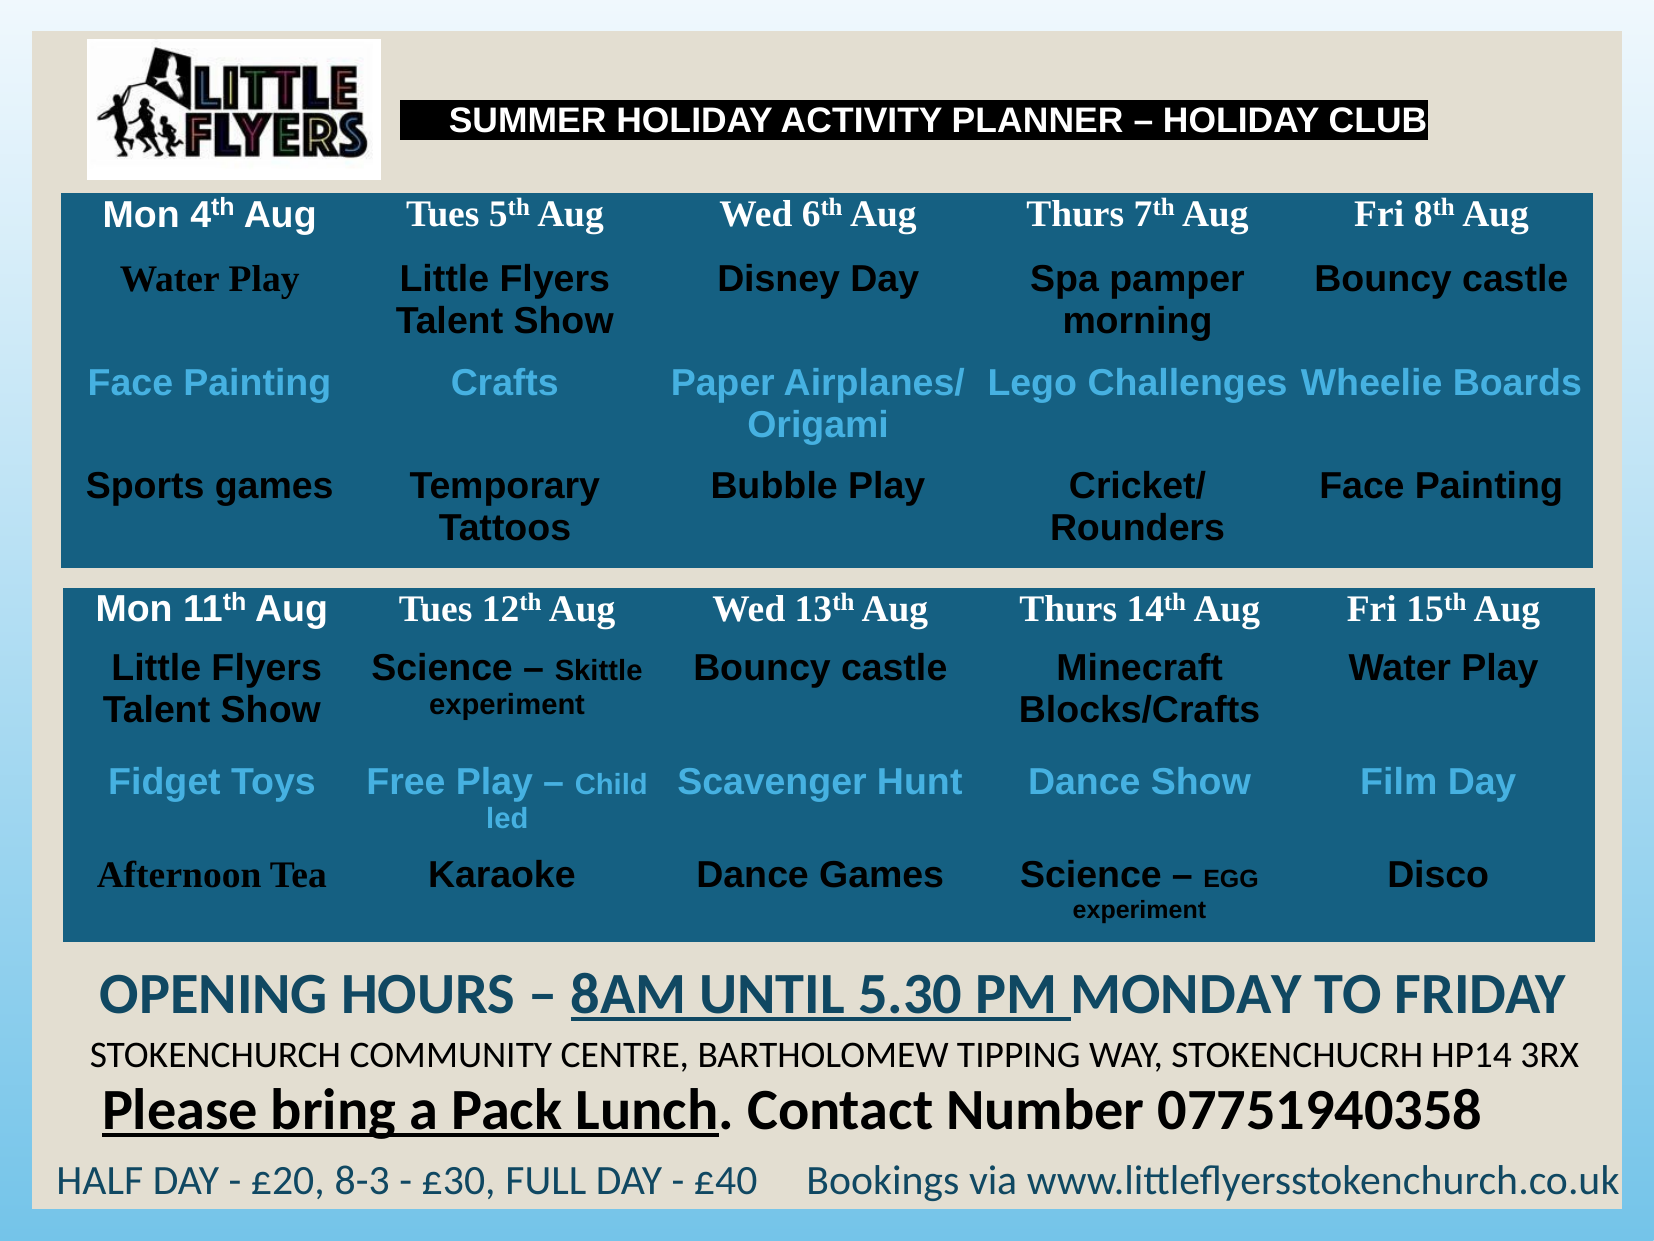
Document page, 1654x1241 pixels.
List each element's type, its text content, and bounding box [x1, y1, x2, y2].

table_cell Wheelie Boards [1290, 361, 1593, 465]
table_header Mon 4th Aug [61, 193, 359, 258]
table_cell Dance Show [987, 760, 1292, 854]
table_cell Little Flyers Talent Show [63, 647, 361, 760]
table_header Tues 5th Aug [359, 193, 651, 258]
table_cell Disney Day [651, 258, 985, 361]
table_cell Water Play [61, 258, 359, 361]
table_cell Scavenger Hunt [653, 760, 987, 854]
text_box OPENING HOURS – 8AM UNTIL 5.30 PM MONDAY TO FRIDAY [76, 947, 1591, 1022]
table_cell Water Play [1292, 647, 1595, 760]
table_cell Disco [1292, 854, 1595, 942]
table_cell Crafts [359, 361, 651, 465]
text_box HALF DAY - £20, 8-3 - £30, FULL DAY - £40 Bookings via www.littleflyersstokenchurch.co.uk [41, 1145, 1654, 1212]
table_cell Paper Airplanes/ Origami [651, 361, 985, 465]
table_cell Karaoke [361, 854, 653, 942]
table_cell Bouncy castle [1290, 258, 1593, 361]
table_cell Afternoon Tea [63, 854, 361, 942]
table_cell Bouncy castle [653, 647, 987, 760]
text_box STOKENCHURCH COMMUNITY CENTRE, BARTHOLOMEW TIPPING WAY, STOKENCHUCRH HP14 3RX [74, 1022, 1620, 1083]
table_header Thurs 7th Aug [985, 193, 1290, 258]
table_cell Science – Skittle experiment [361, 647, 653, 760]
table_cell Bubble Play [651, 465, 985, 568]
table_header Mon 11th Aug [63, 588, 361, 647]
table_cell Film Day [1292, 760, 1595, 854]
table_cell Face Painting [61, 361, 359, 465]
table_cell Minecraft Blocks/Crafts [987, 647, 1292, 760]
table_cell Face Painting [1290, 465, 1593, 568]
table_cell Science – EGG experiment [987, 854, 1292, 942]
table_header Fri 15th Aug [1292, 588, 1595, 647]
text_box Please bring a Pack Lunch. Contact Number 07751940358 [87, 1063, 1579, 1150]
picture [87, 39, 381, 181]
title SUMMER HOLIDAY ACTIVITY PLANNER – HOLIDAY CLUB [249, 28, 1579, 193]
table_header Tues 12th Aug [361, 588, 653, 647]
table_cell Cricket/ Rounders [985, 465, 1290, 568]
table_cell Lego Challenges [985, 361, 1290, 465]
table_cell Dance Games [653, 854, 987, 942]
table_header Fri 8th Aug [1290, 193, 1593, 258]
table_cell Sports games [61, 465, 359, 568]
table_cell Free Play – Child led [361, 760, 653, 854]
table_cell Fidget Toys [63, 760, 361, 854]
table_header Thurs 14th Aug [987, 588, 1292, 647]
table_cell Temporary Tattoos [359, 465, 651, 568]
table_cell Spa pamper morning [985, 258, 1290, 361]
table_header Wed 6th Aug [651, 193, 985, 258]
table_header Wed 13th Aug [653, 588, 987, 647]
table_cell Little Flyers Talent Show [359, 258, 651, 361]
